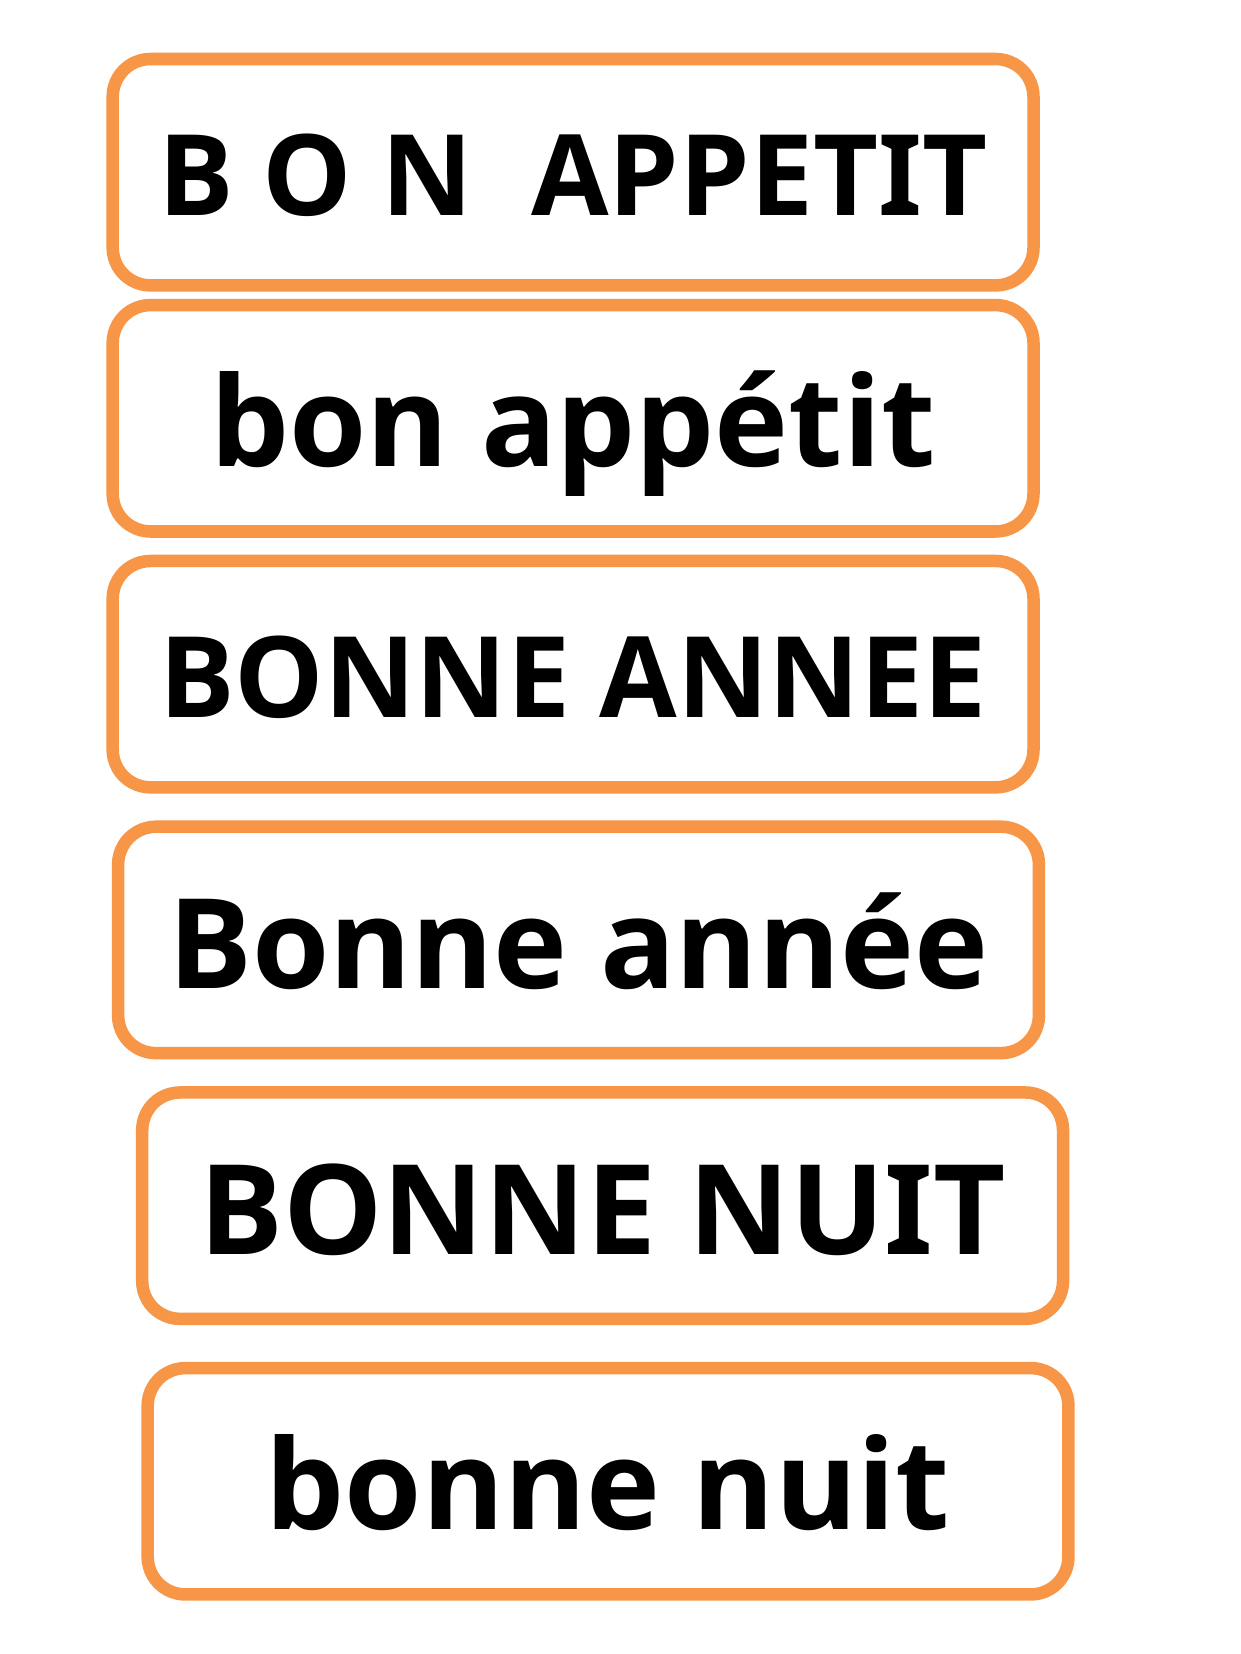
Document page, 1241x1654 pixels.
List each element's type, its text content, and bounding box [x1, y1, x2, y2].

text_box [147, 1382, 156, 1581]
text_box [123, 560, 1023, 572]
text_box BONNE NUIT [151, 1103, 1055, 1308]
text_box B O N APPETIT [121, 70, 1025, 275]
text_box [124, 275, 1022, 286]
text_box [1060, 1382, 1069, 1581]
text_box [124, 777, 1022, 788]
text_box [1025, 319, 1034, 518]
text_box [1031, 841, 1039, 1039]
text_box [153, 1092, 1052, 1103]
text_box [123, 305, 1023, 316]
text_box [1025, 574, 1034, 774]
text_box [142, 1106, 151, 1306]
text_box [1025, 72, 1034, 272]
text_box [124, 521, 1022, 532]
text_box bon appétit [121, 316, 1025, 521]
text_box [130, 826, 1028, 837]
text_box Bonne année [126, 837, 1031, 1043]
text_box [112, 73, 121, 272]
text_box [153, 1308, 1052, 1319]
text_box [130, 1043, 1027, 1054]
text_box BONNE ANNEE [121, 572, 1025, 777]
text_box [123, 58, 1023, 70]
text_box [118, 841, 126, 1039]
text_box [159, 1584, 1057, 1595]
text_box [112, 319, 121, 518]
text_box bonne nuit [156, 1379, 1060, 1584]
text_box [158, 1368, 1058, 1379]
text_box [112, 575, 121, 774]
text_box [1055, 1106, 1064, 1305]
